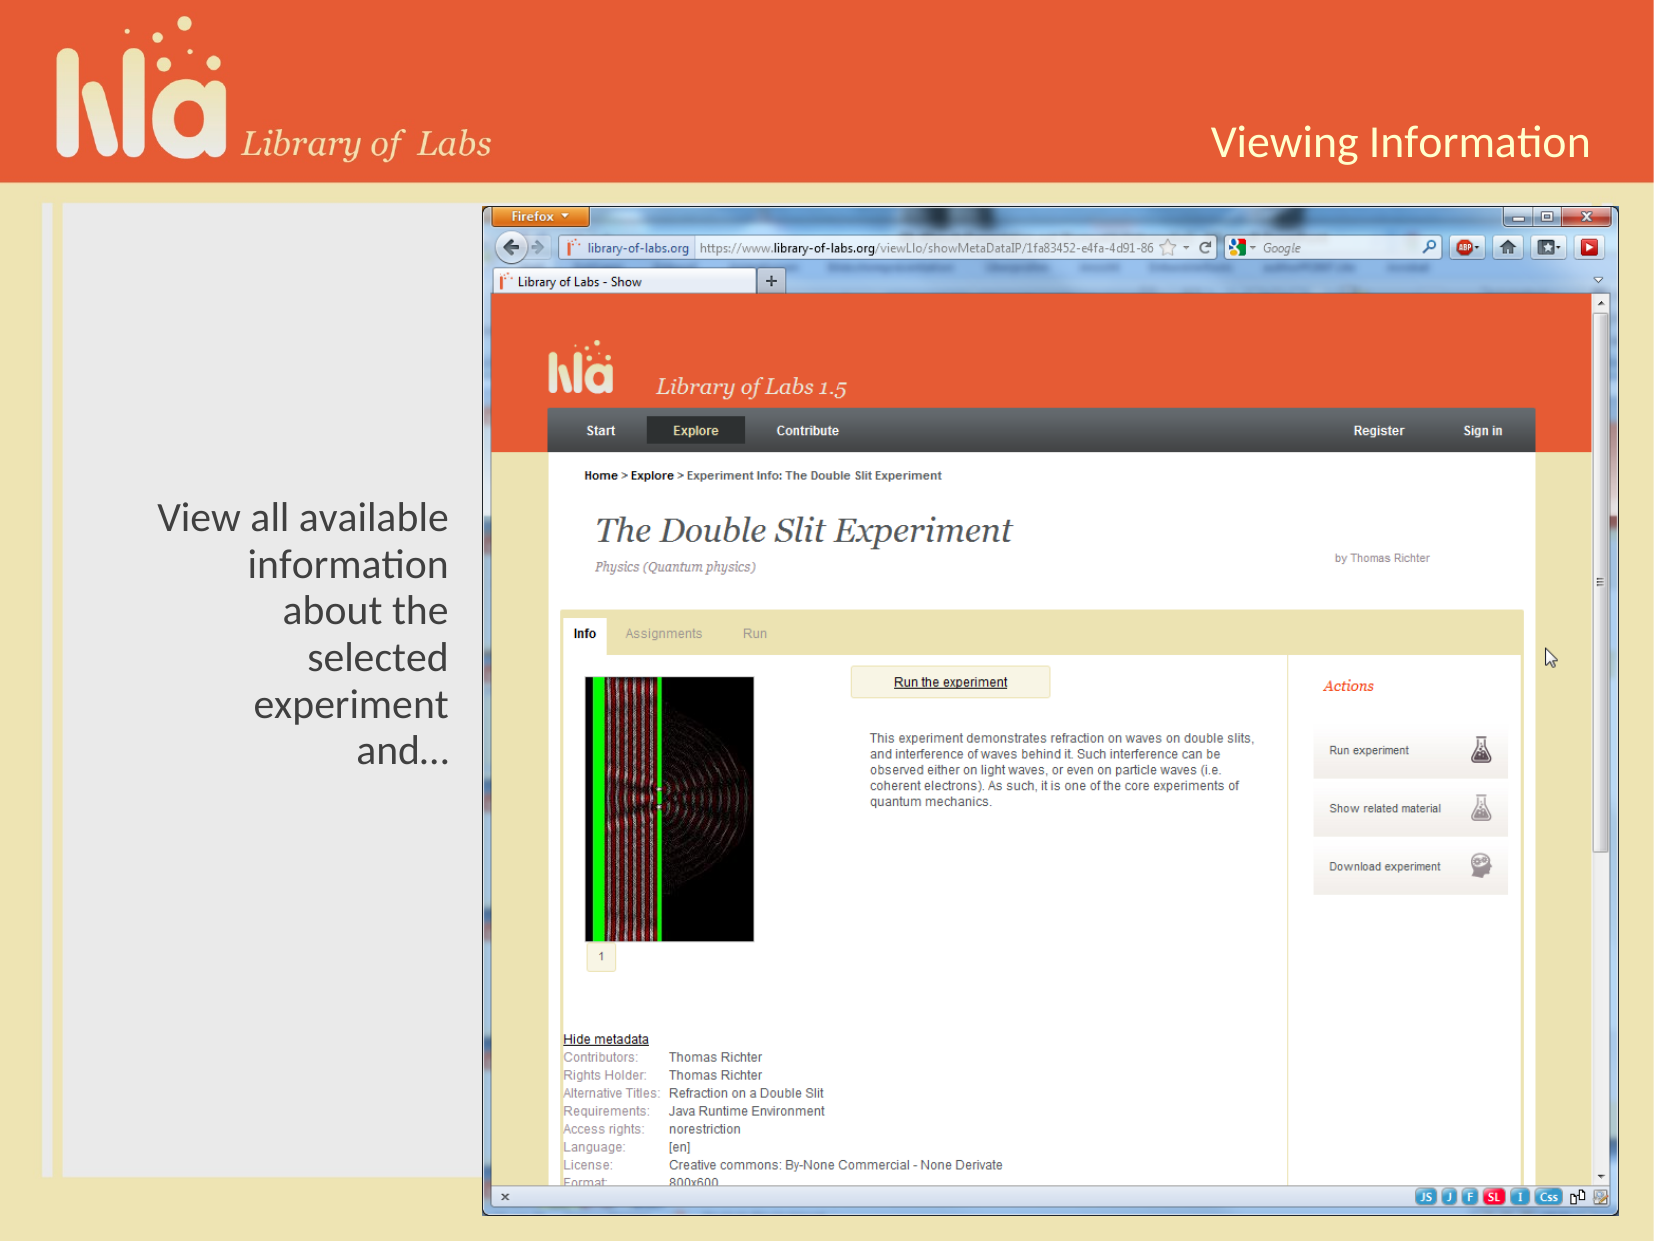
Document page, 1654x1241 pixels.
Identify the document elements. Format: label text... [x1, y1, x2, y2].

picture [0, 0, 1654, 1241]
list View all available information about the selected experiment and… [106, 490, 449, 821]
list Viewing Information [744, 112, 1592, 172]
